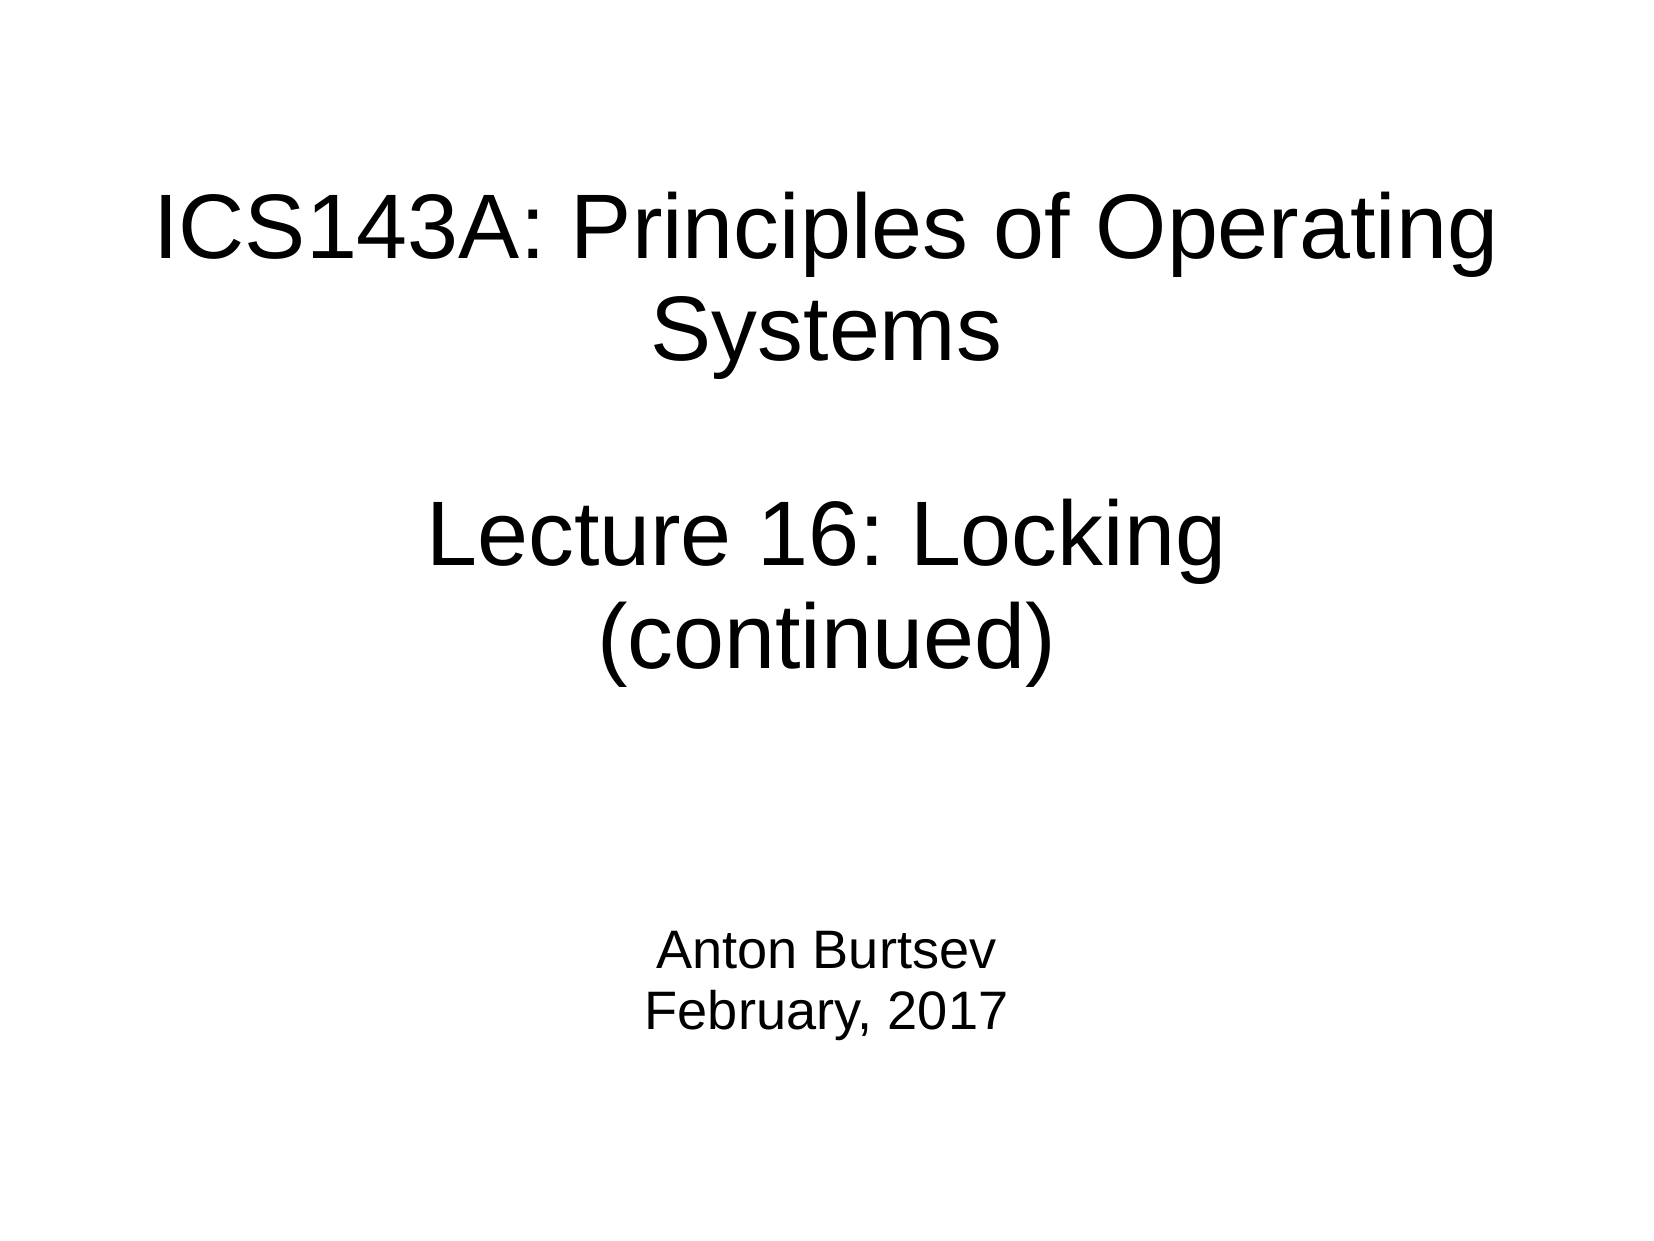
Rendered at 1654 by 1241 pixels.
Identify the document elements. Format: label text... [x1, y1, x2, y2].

title ICS143A: Principles of Operating Systems Lecture 16: Locking (continued) [82, 113, 1571, 637]
subtitle Anton Burtsev February, 2017 [82, 637, 1571, 1109]
